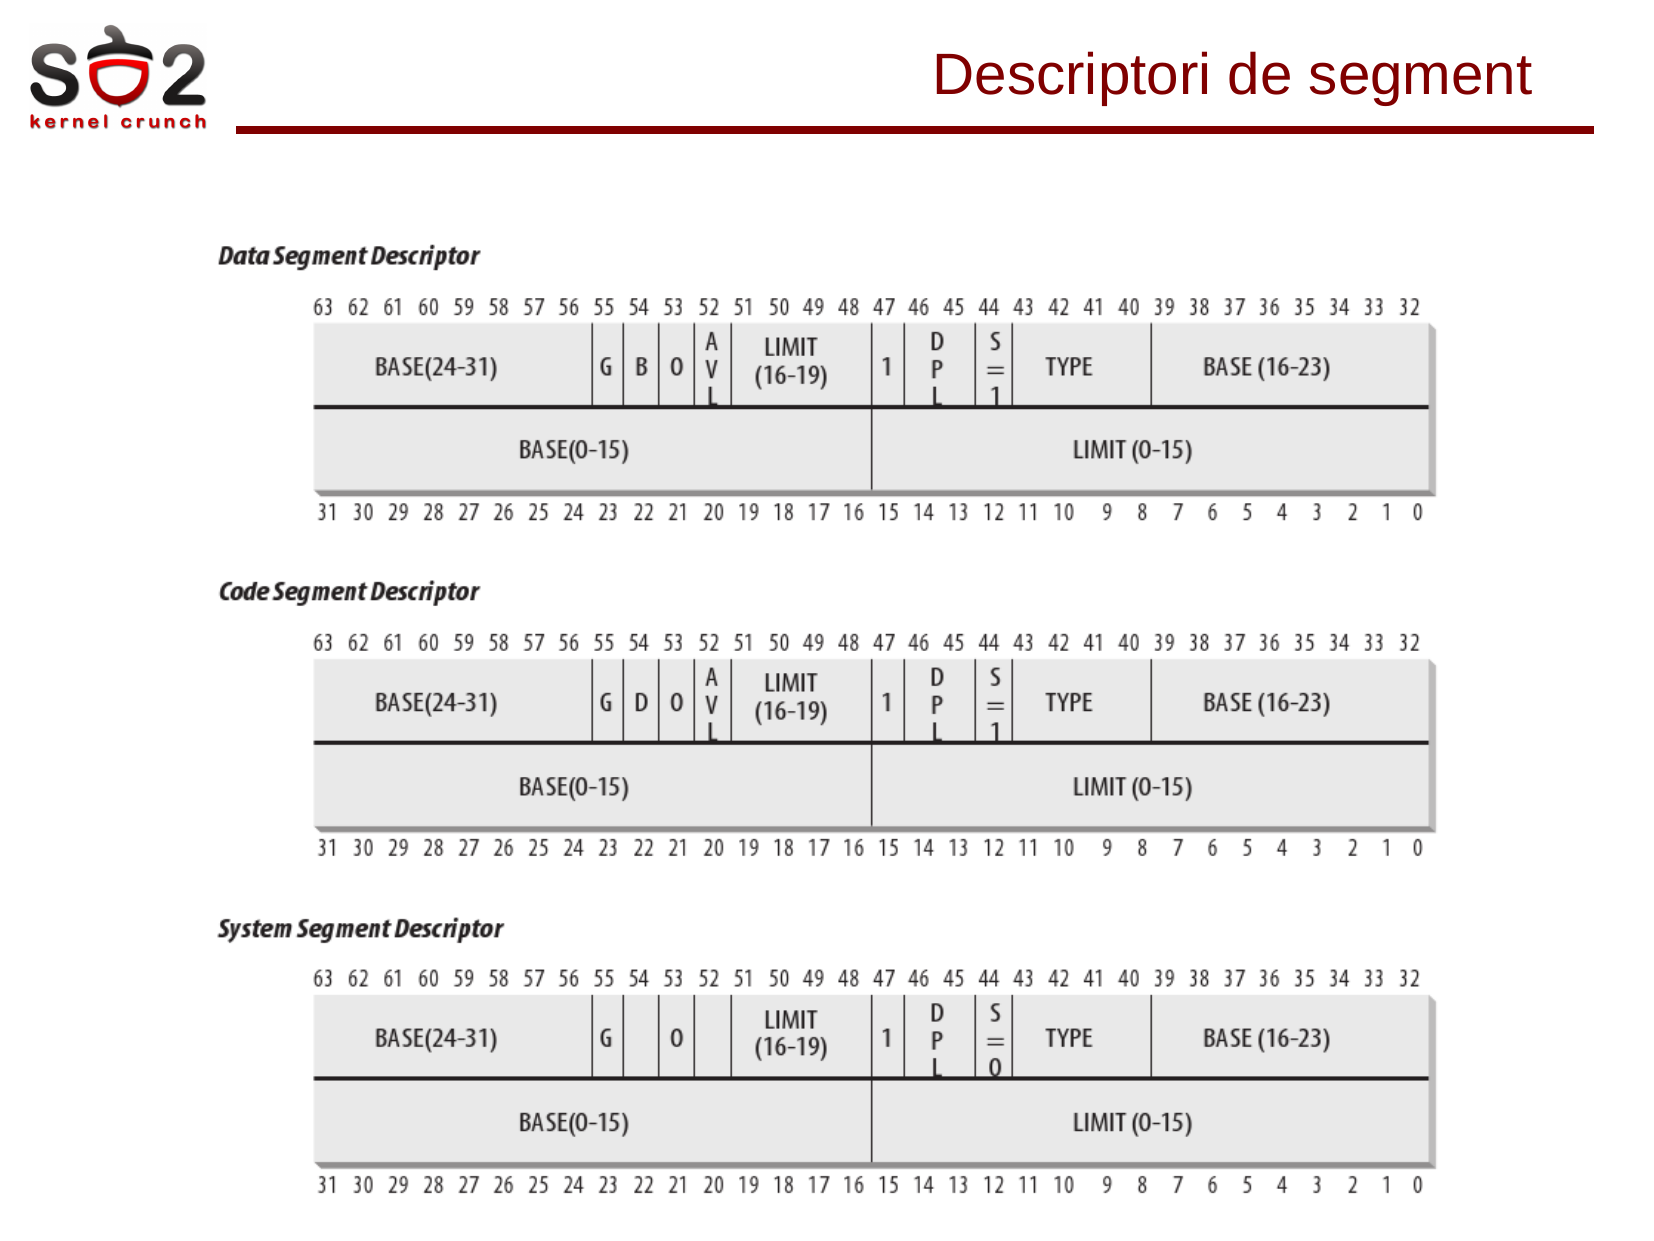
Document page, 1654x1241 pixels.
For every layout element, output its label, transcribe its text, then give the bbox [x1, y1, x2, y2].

title Descriptori de segment [121, 0, 1534, 148]
picture [185, 231, 1482, 1210]
picture [29, 23, 121, 130]
